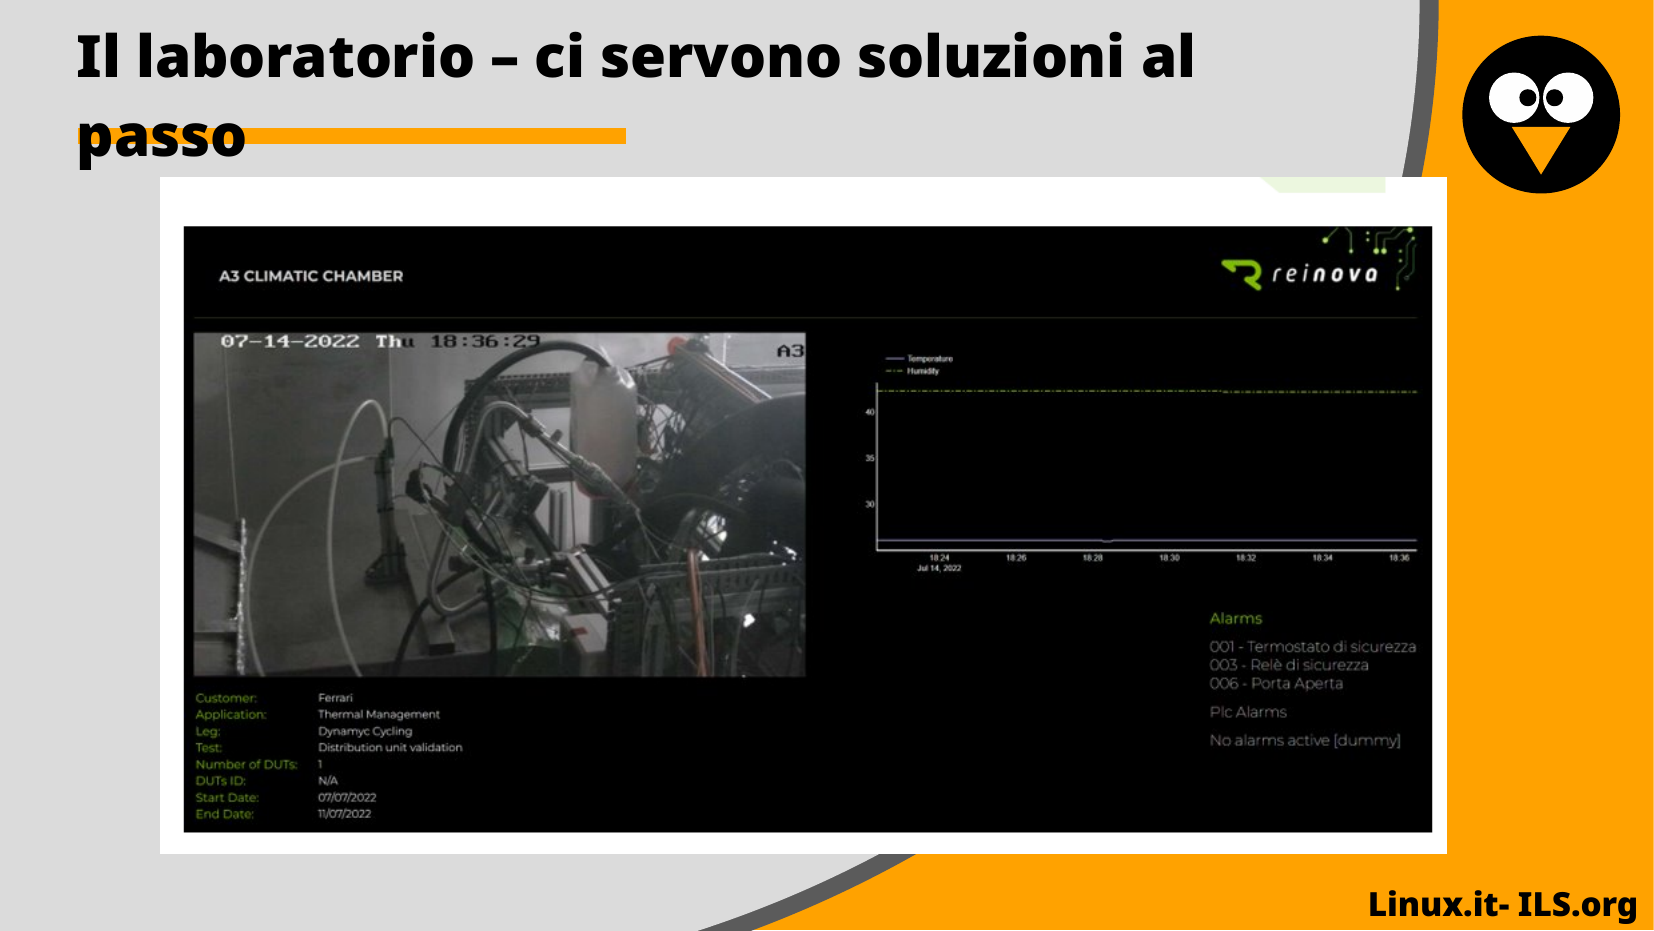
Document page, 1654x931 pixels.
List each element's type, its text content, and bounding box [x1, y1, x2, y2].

picture [160, 177, 1447, 854]
text_box Linux.it- ILS.org [1346, 873, 1654, 927]
title Il laboratorio – ci servono soluzioni al passo [76, 28, 1264, 161]
